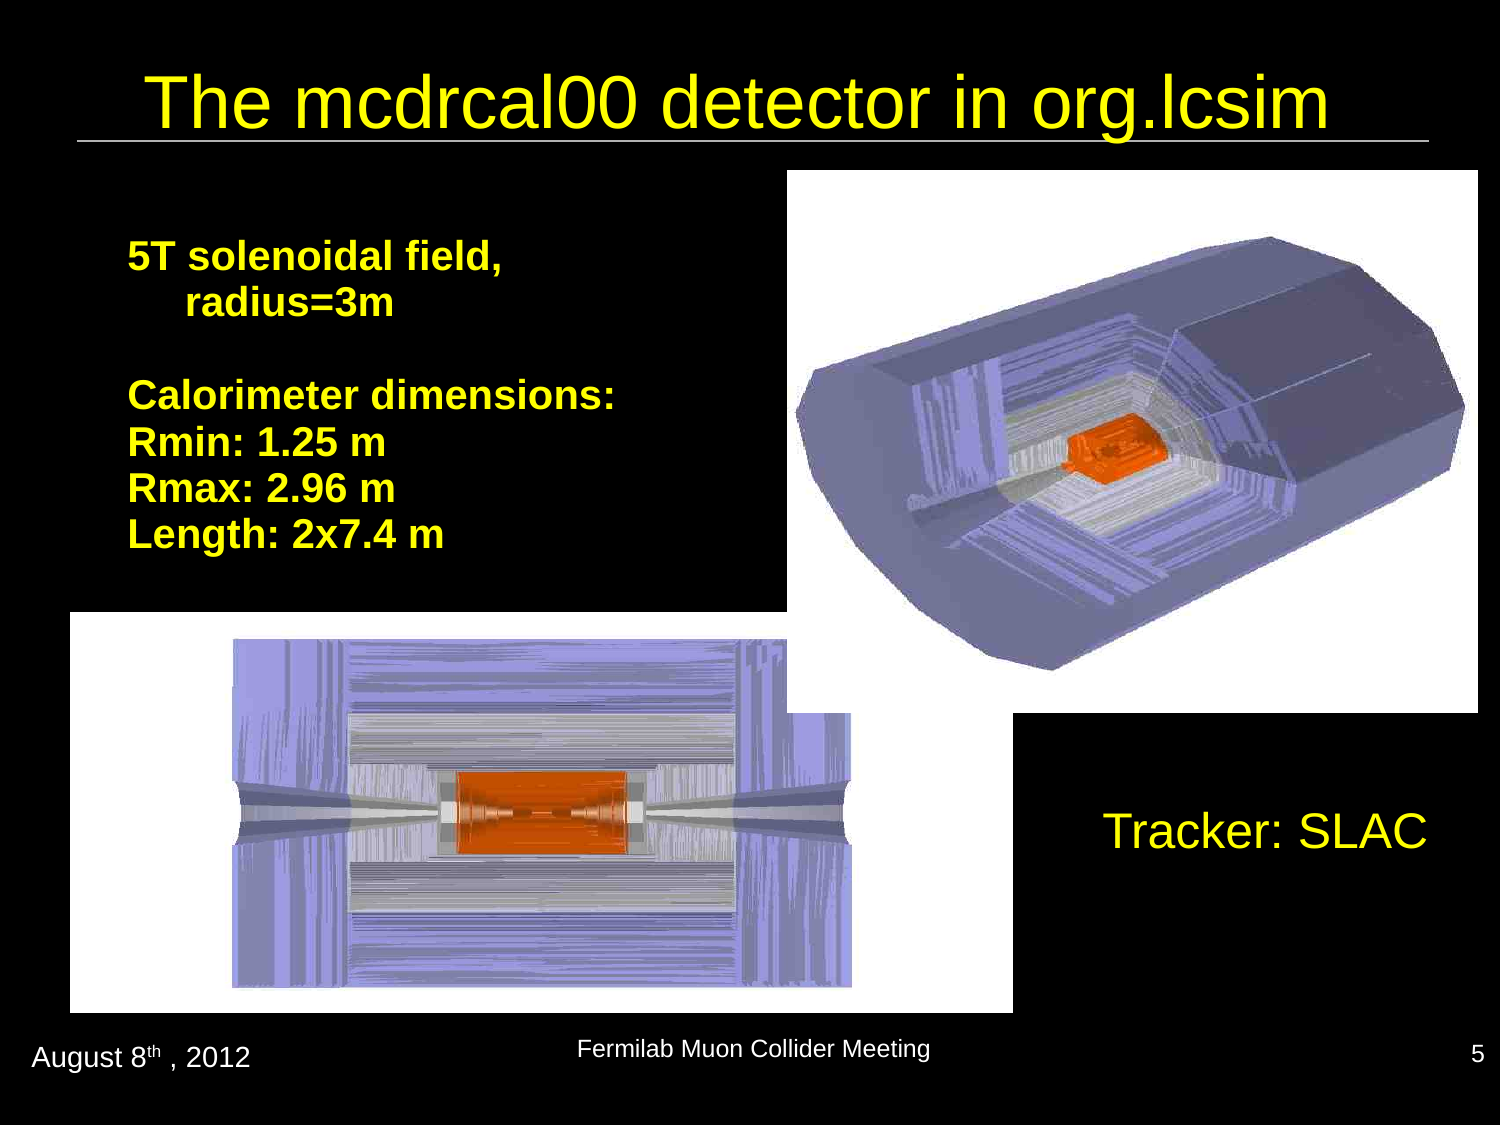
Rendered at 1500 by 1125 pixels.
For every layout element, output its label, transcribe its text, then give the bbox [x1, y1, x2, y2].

picture [70, 170, 1478, 1013]
title The mcdrcal00 detector in org.lcsim [62, 15, 1413, 189]
text_box 5T solenoidal field, radius=3m Calorimeter dimensions: Rmin: 1.25 m Rmax: 2.96 m Length: 2x7.4 m [112, 224, 632, 566]
text_box Tracker: SLAC [1087, 795, 1454, 867]
